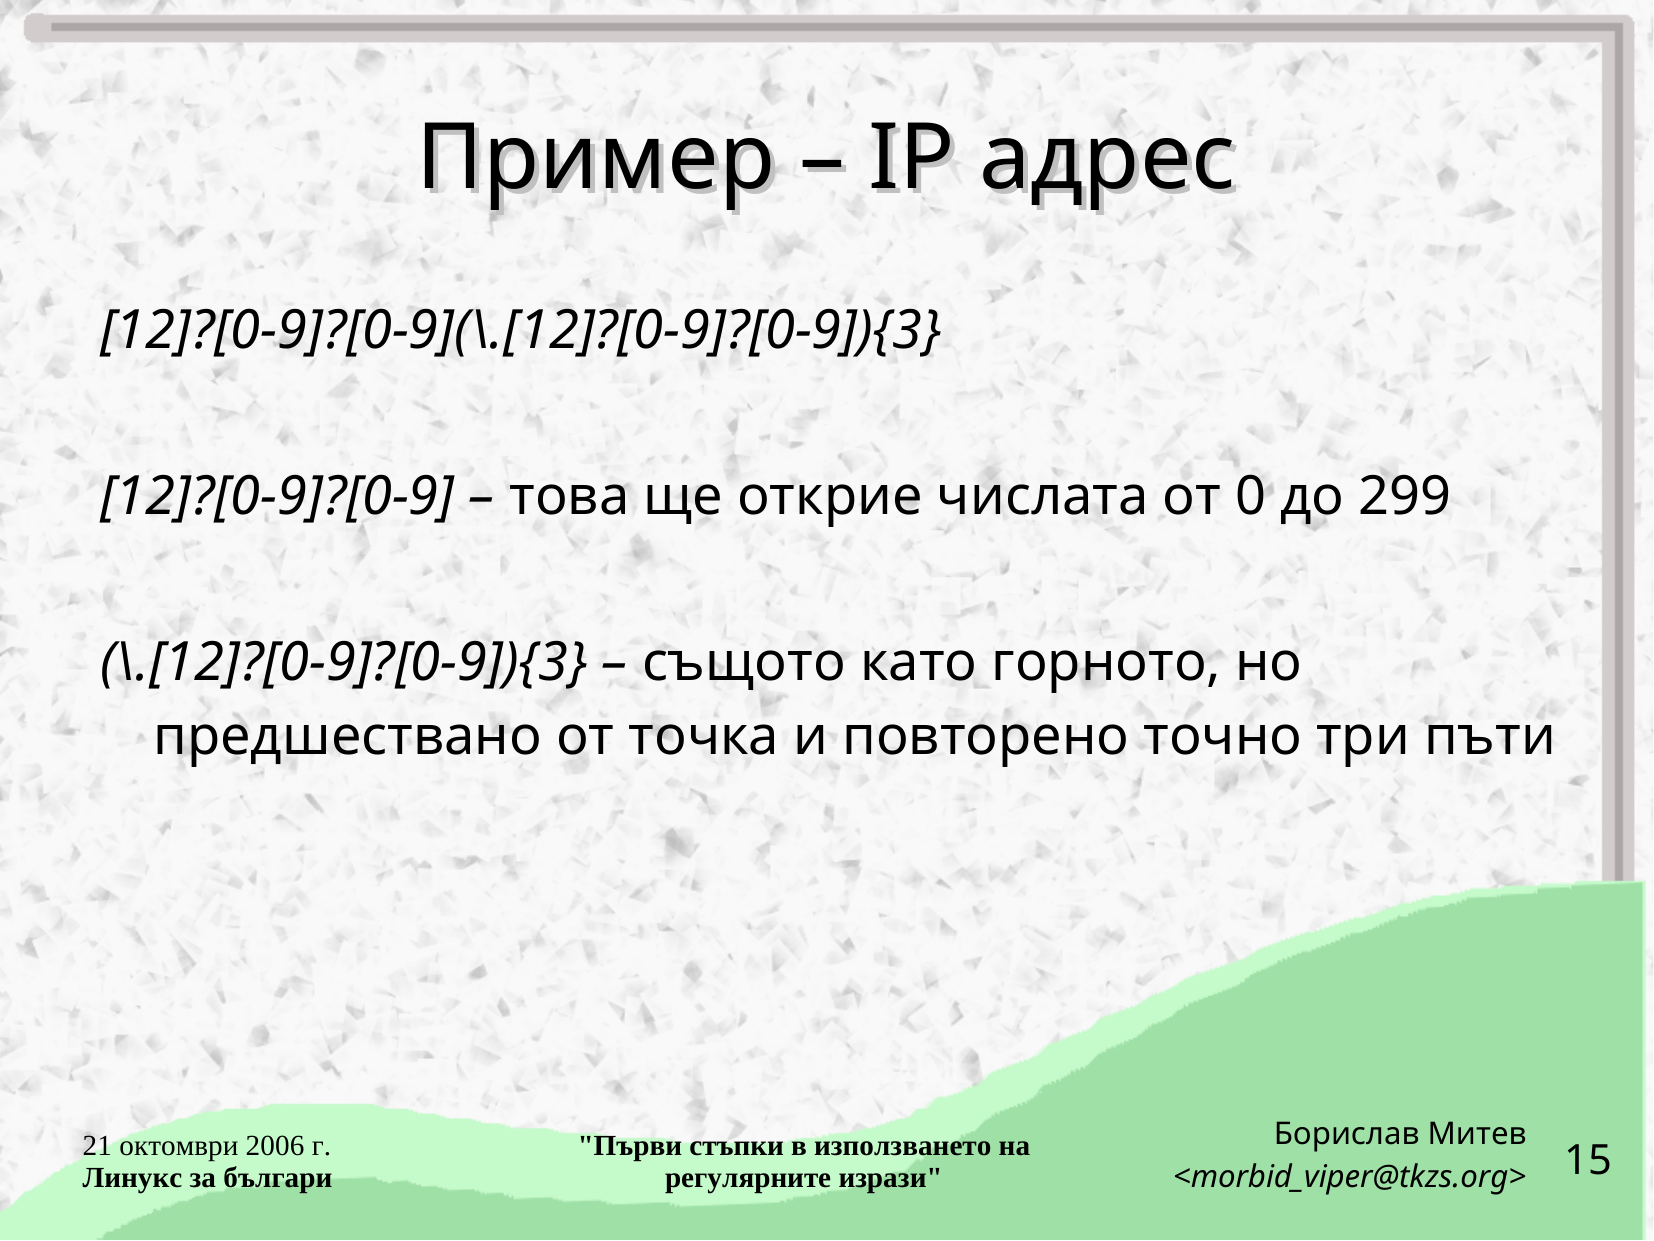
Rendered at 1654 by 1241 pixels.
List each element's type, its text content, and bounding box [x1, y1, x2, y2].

list [12]?[0-9]?[0-9](\.[12]?[0-9]?[0-9]){3} [12]?[0-9]?[0-9] – това ще открие числата от 0 до 299 (\.[12]?[0-9]?[0-9]){3} – същото като горното, но предшествано от точка и повторено точно три пъти [82, 290, 1571, 1109]
title Пример – IP адрес [82, 49, 1571, 257]
picture [0, 0, 1654, 1240]
